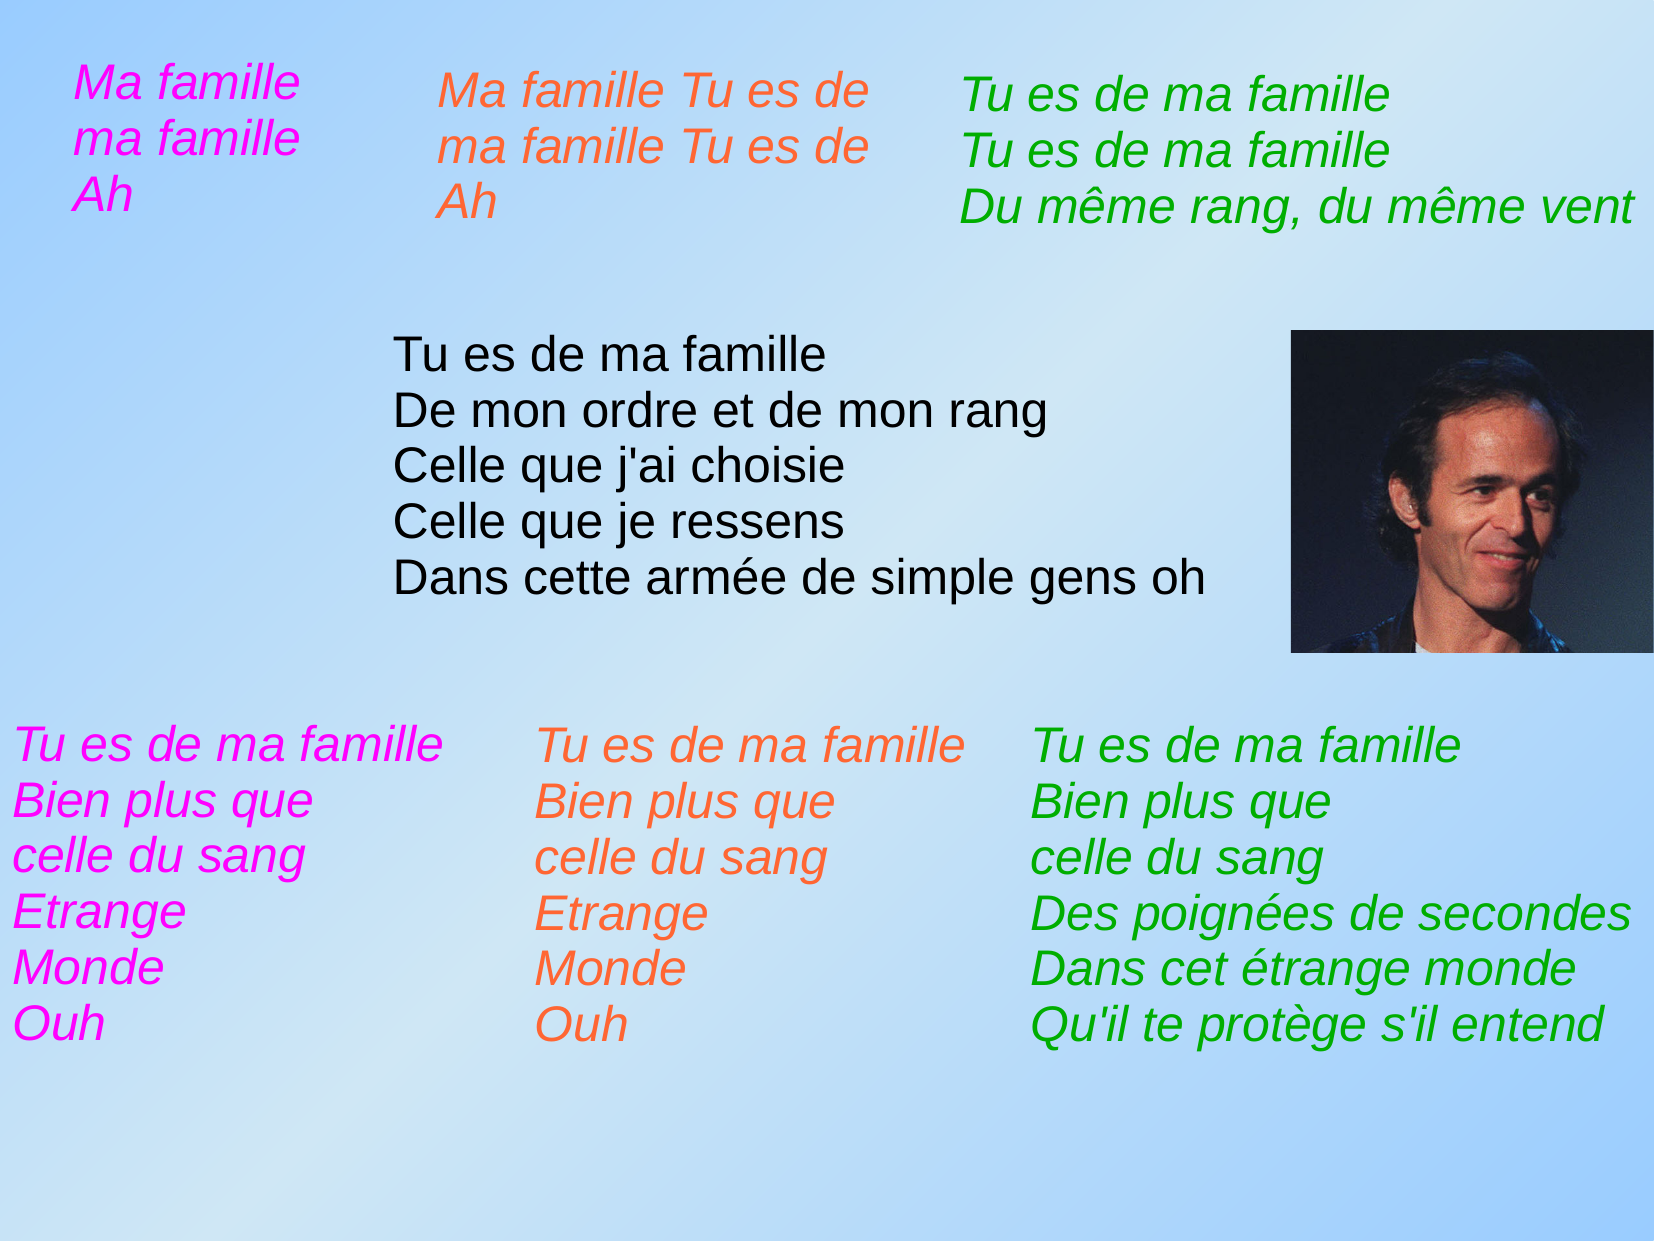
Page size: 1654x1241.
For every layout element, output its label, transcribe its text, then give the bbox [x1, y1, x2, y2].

text_box Tu es de ma famille Bien plus que celle du sang Des poignées de secondes Dans cet étrange monde Qu'il te protège s'il entend [1161, 710, 1654, 1059]
text_box Tu es de ma famille Bien plus que celle du sang Etrange Monde Ouh [0, 708, 638, 1057]
text_box Tu es de ma famille Tu es de ma famille Du même rang, du même vent [944, 59, 1654, 241]
text_box Ma famille Tu es de ma famille Tu es de Ah [422, 54, 886, 237]
text_box Tu es de ma famille De mon ordre et de mon rang Celle que j'ai choisie Celle que je ressens Dans cette armée de simple gens oh [377, 318, 1235, 710]
picture [1290, 330, 1654, 653]
text_box Ma famille ma famille Ah [59, 47, 414, 229]
text_box Tu es de ma famille Bien plus que celle du sang Etrange Monde Ouh [519, 710, 1161, 1059]
